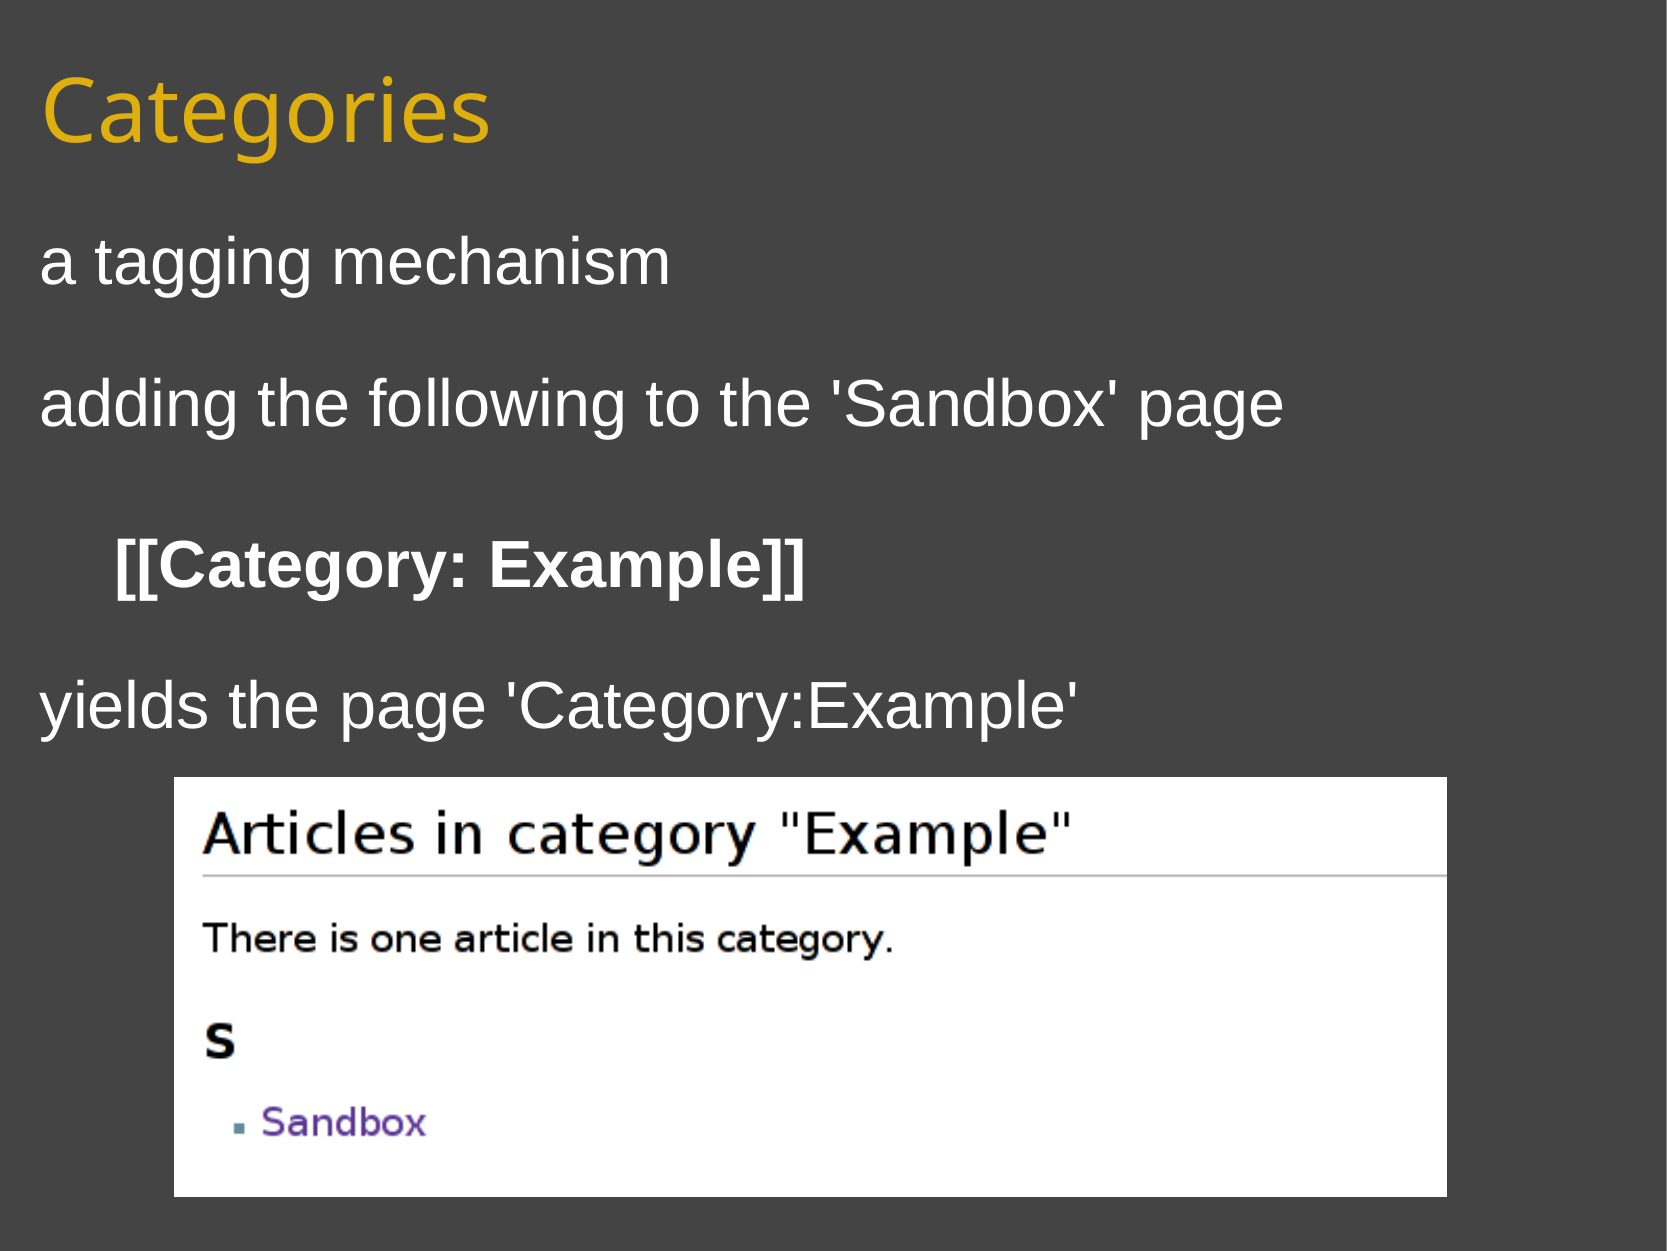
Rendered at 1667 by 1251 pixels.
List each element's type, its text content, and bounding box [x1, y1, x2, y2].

title Categories [40, 50, 1627, 201]
picture [0, 0, 1667, 1251]
list a tagging mechanism adding the following to the 'Sandbox' page [[Category: Example]] yields the page 'Category:Example' [39, 228, 1626, 1128]
